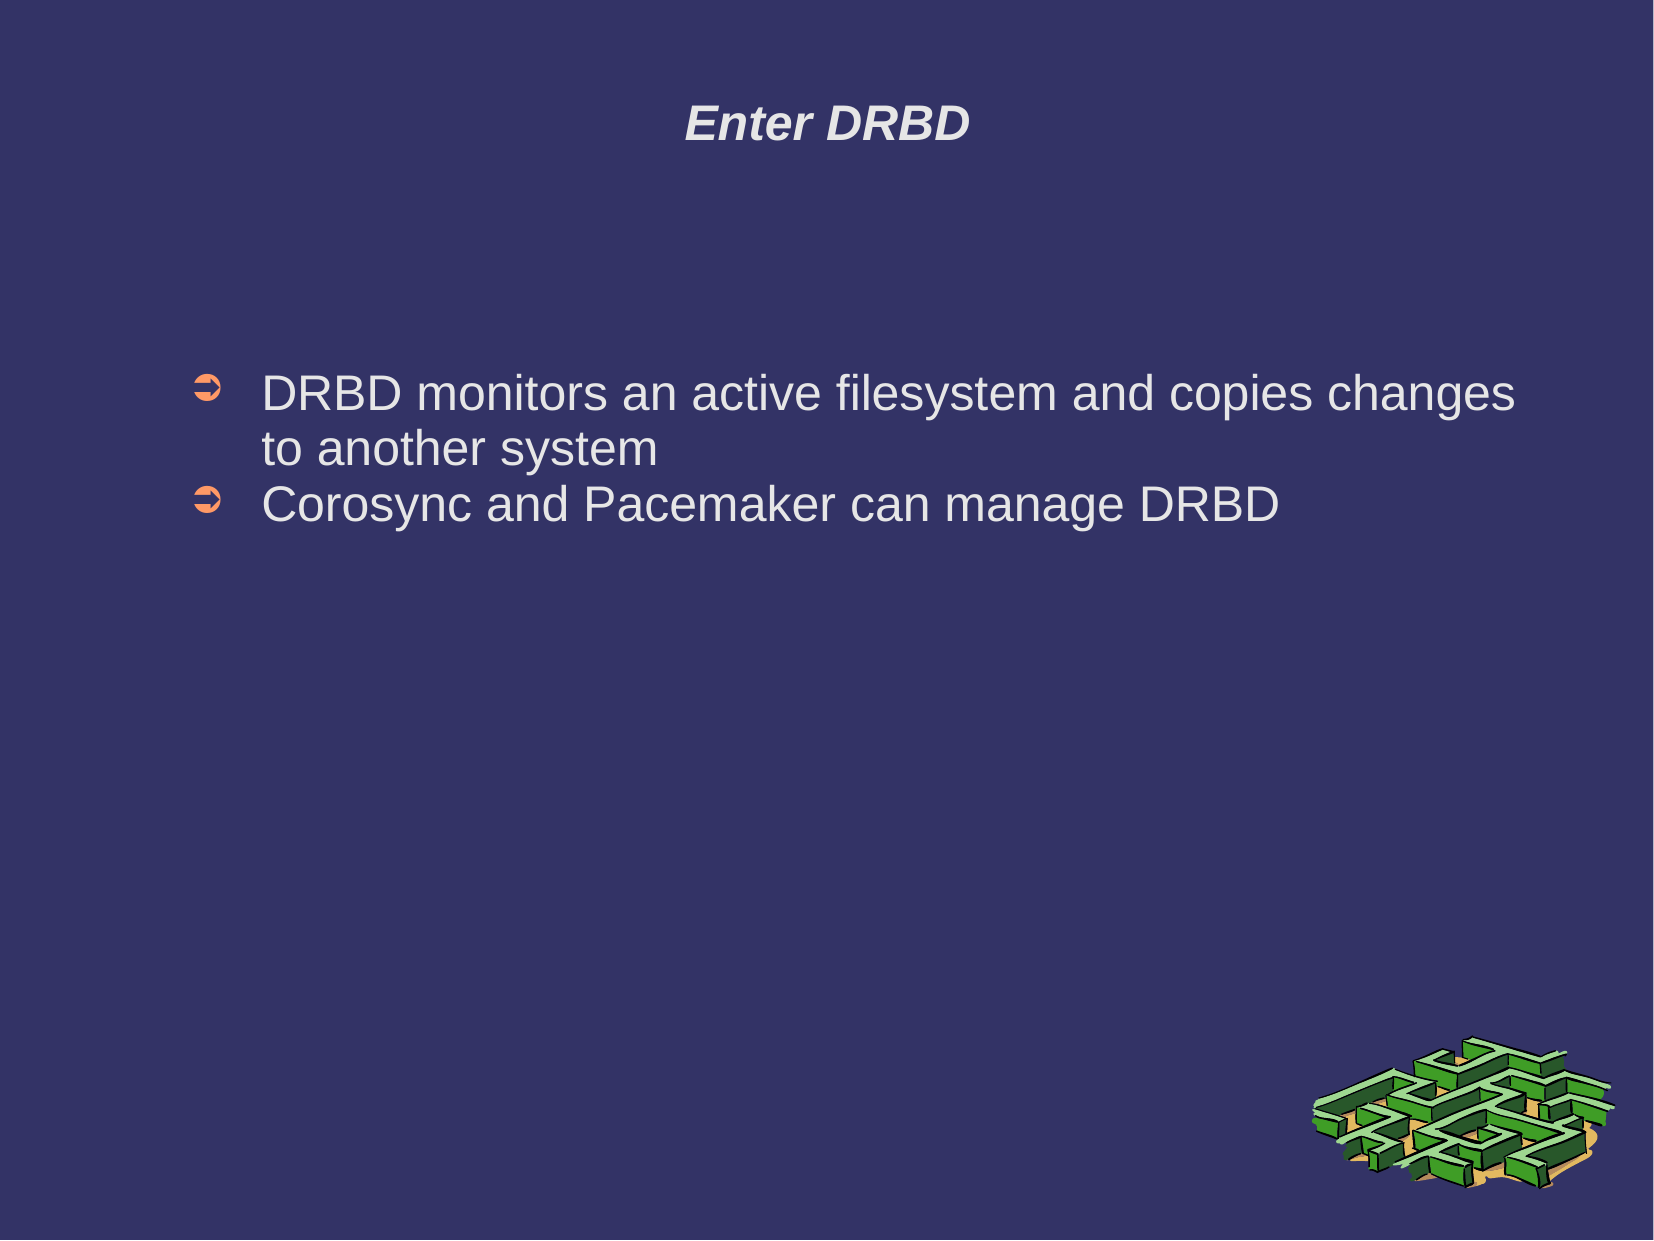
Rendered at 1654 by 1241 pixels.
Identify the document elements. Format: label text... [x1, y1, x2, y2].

list DRBD monitors an active filesystem and copies changes to another system Corosync and Pacemaker can manage DRBD [178, 364, 1570, 1085]
title Enter DRBD [121, 19, 1534, 227]
